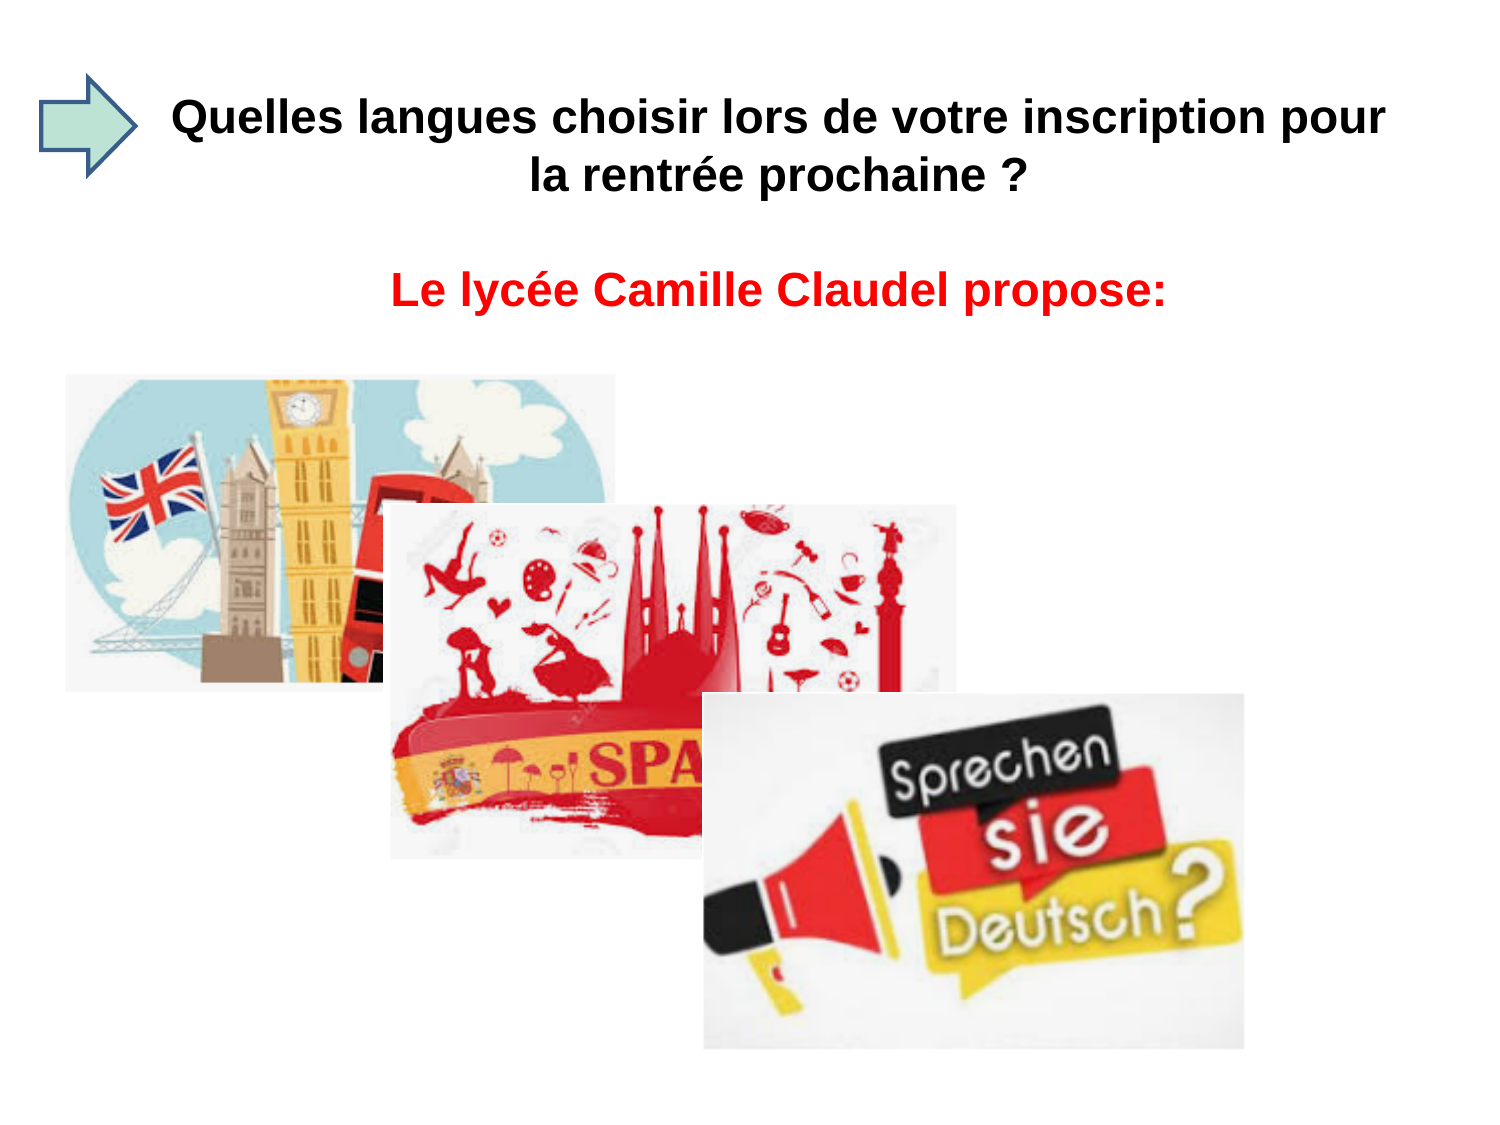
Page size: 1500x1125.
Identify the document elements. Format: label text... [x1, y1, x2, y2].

text_box [41, 78, 136, 174]
picture [64, 373, 1247, 1052]
text_box Quelles langues choisir lors de votre inscription pour la rentrée prochaine ? Le lycée Camille Claudel propose: [147, 78, 1412, 611]
